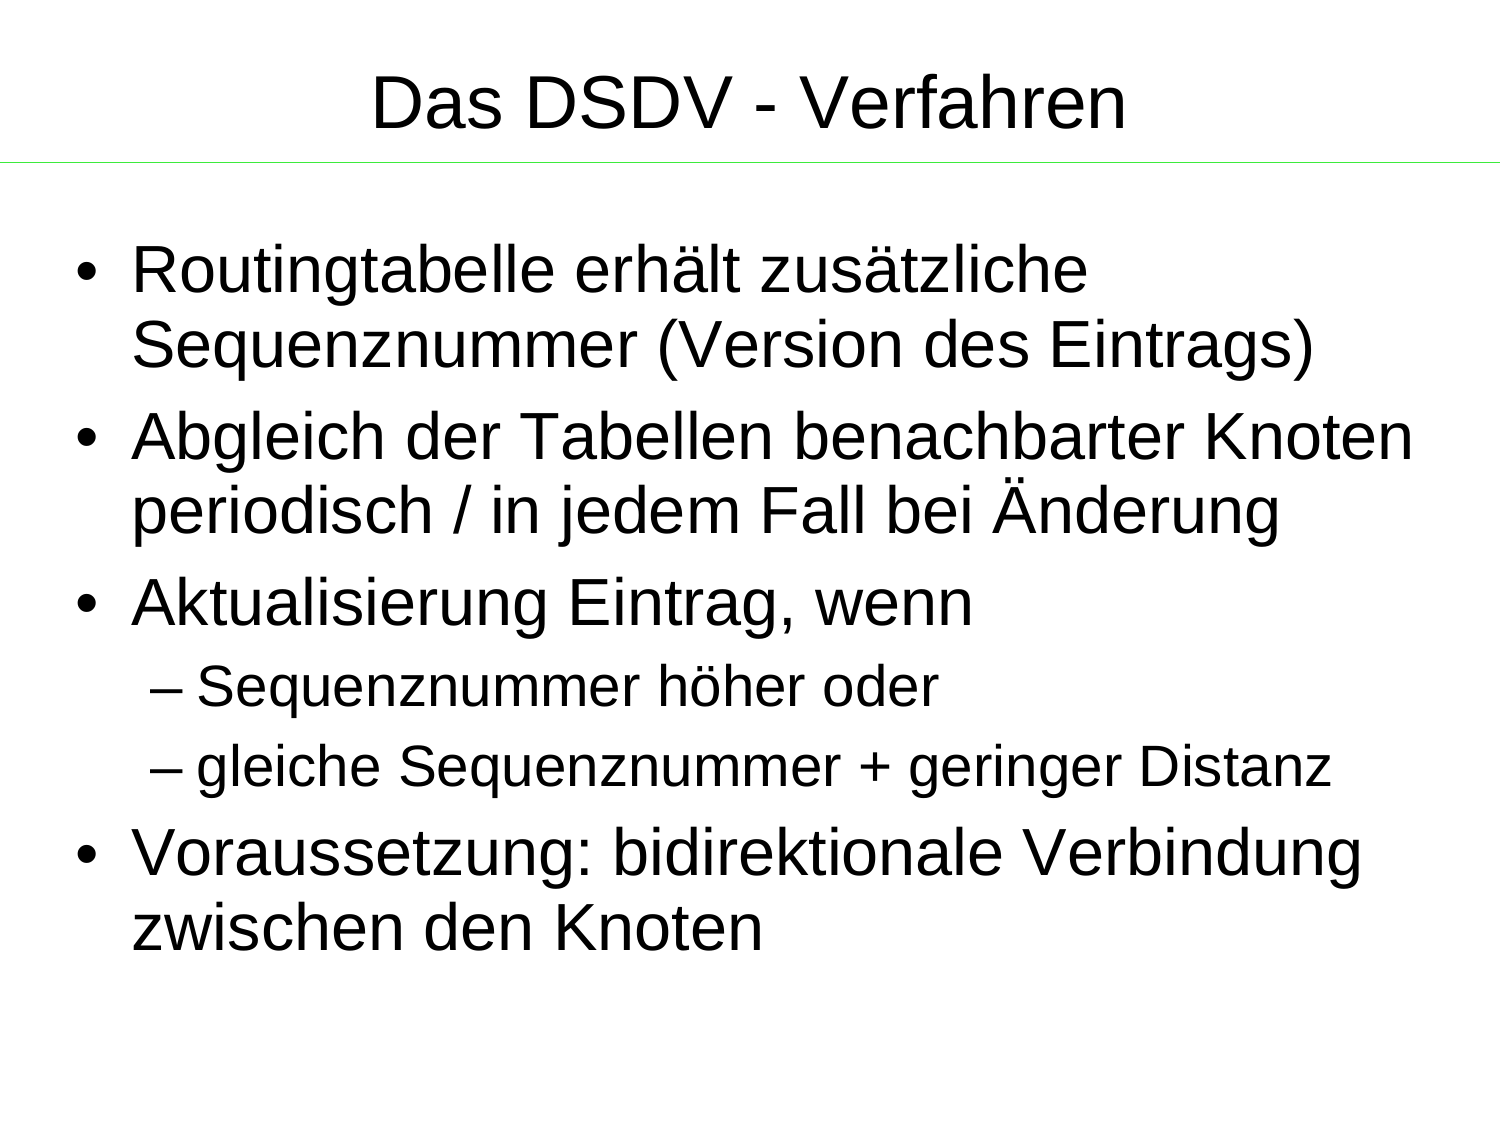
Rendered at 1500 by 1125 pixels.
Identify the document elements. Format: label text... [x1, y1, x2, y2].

list Routingtabelle erhält zusätzliche Sequenznummer (Version des Eintrags) Abgleich der Tabellen benachbarter Knoten periodisch / in jedem Fall bei Änderung Aktualisierung Eintrag, wenn Sequenznummer höher oder gleiche Sequenznummer + geringer Distanz Voraussetzung: bidirektionale Verbindung zwischen den Knoten [75, 232, 1426, 986]
title Das DSDV - Verfahren [75, 57, 1426, 148]
